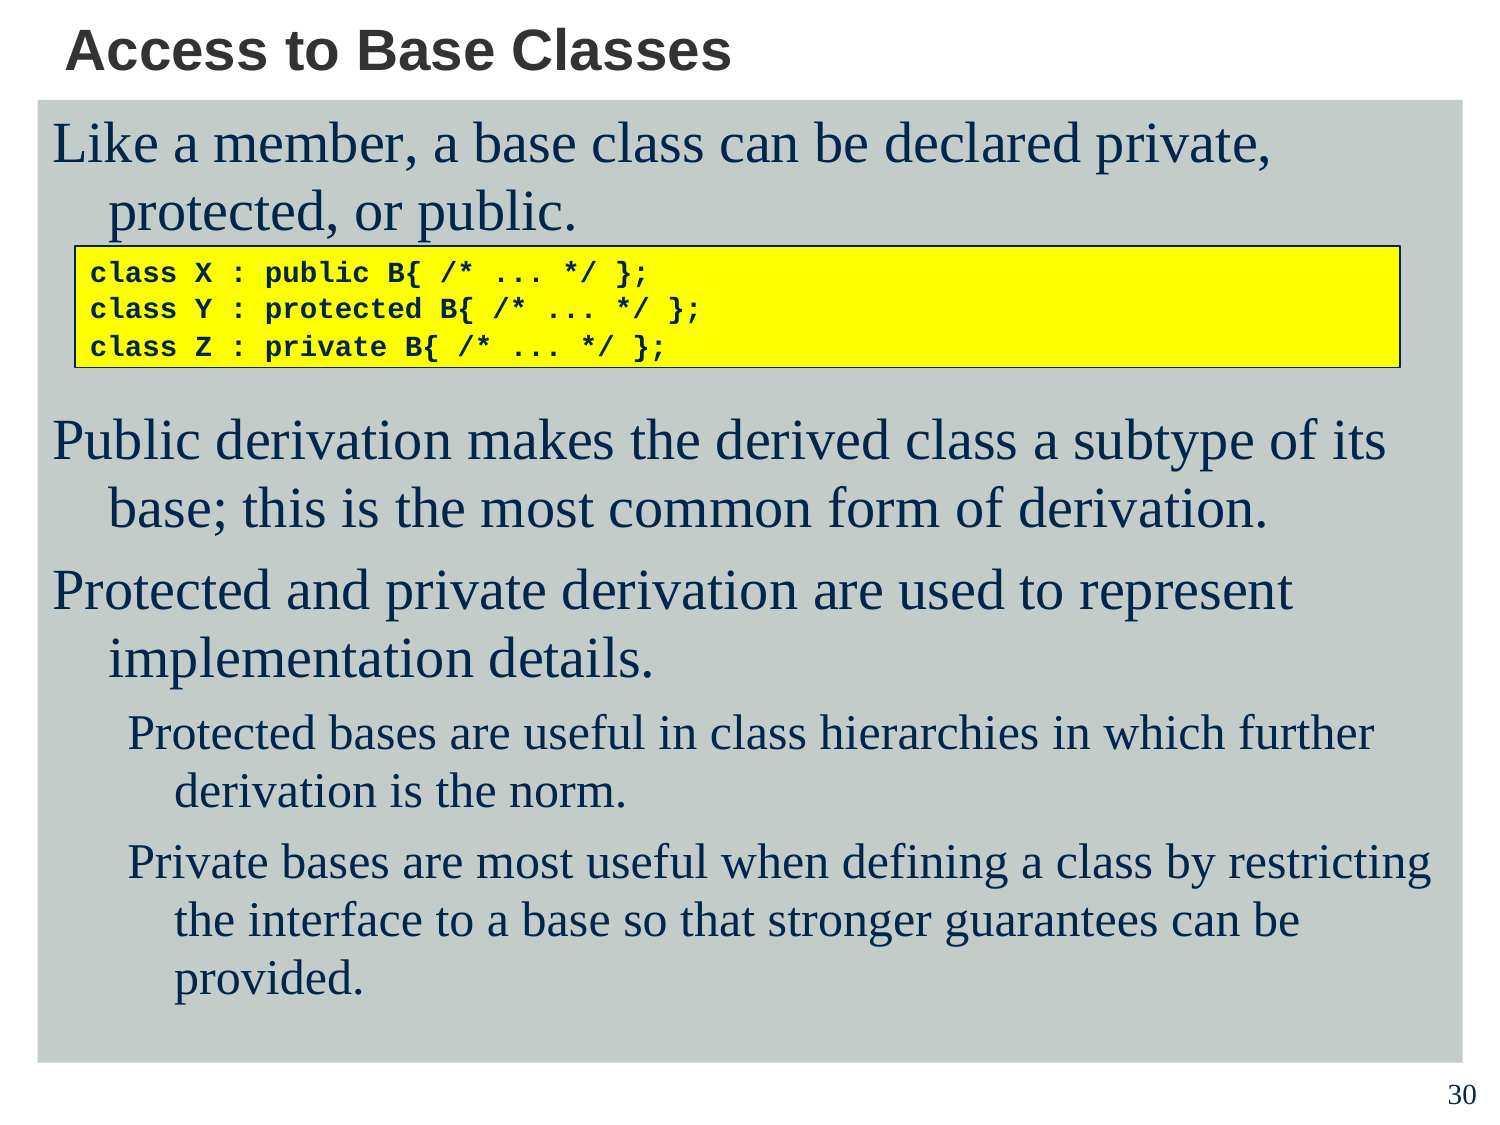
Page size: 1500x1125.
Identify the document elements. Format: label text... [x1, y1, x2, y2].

title Access to Base Classes [50, 0, 1450, 91]
list Like a member, a base class can be declared private, protected, or public. Public derivation makes the derived class a subtype of its base; this is the most common form of derivation. Protected and private derivation are used to represent implementation details. Protected bases are useful in class hierarchies in which further derivation is the norm. Private bases are most useful when defining a class by restricting the interface to a base so that stronger guarantees can be provided. [37, 99, 1463, 1063]
text_box class X : public B{ /* ... */ }; class Y : protected B{ /* ... */ }; class Z : private B{ /* ... */ }; [75, 246, 1401, 371]
